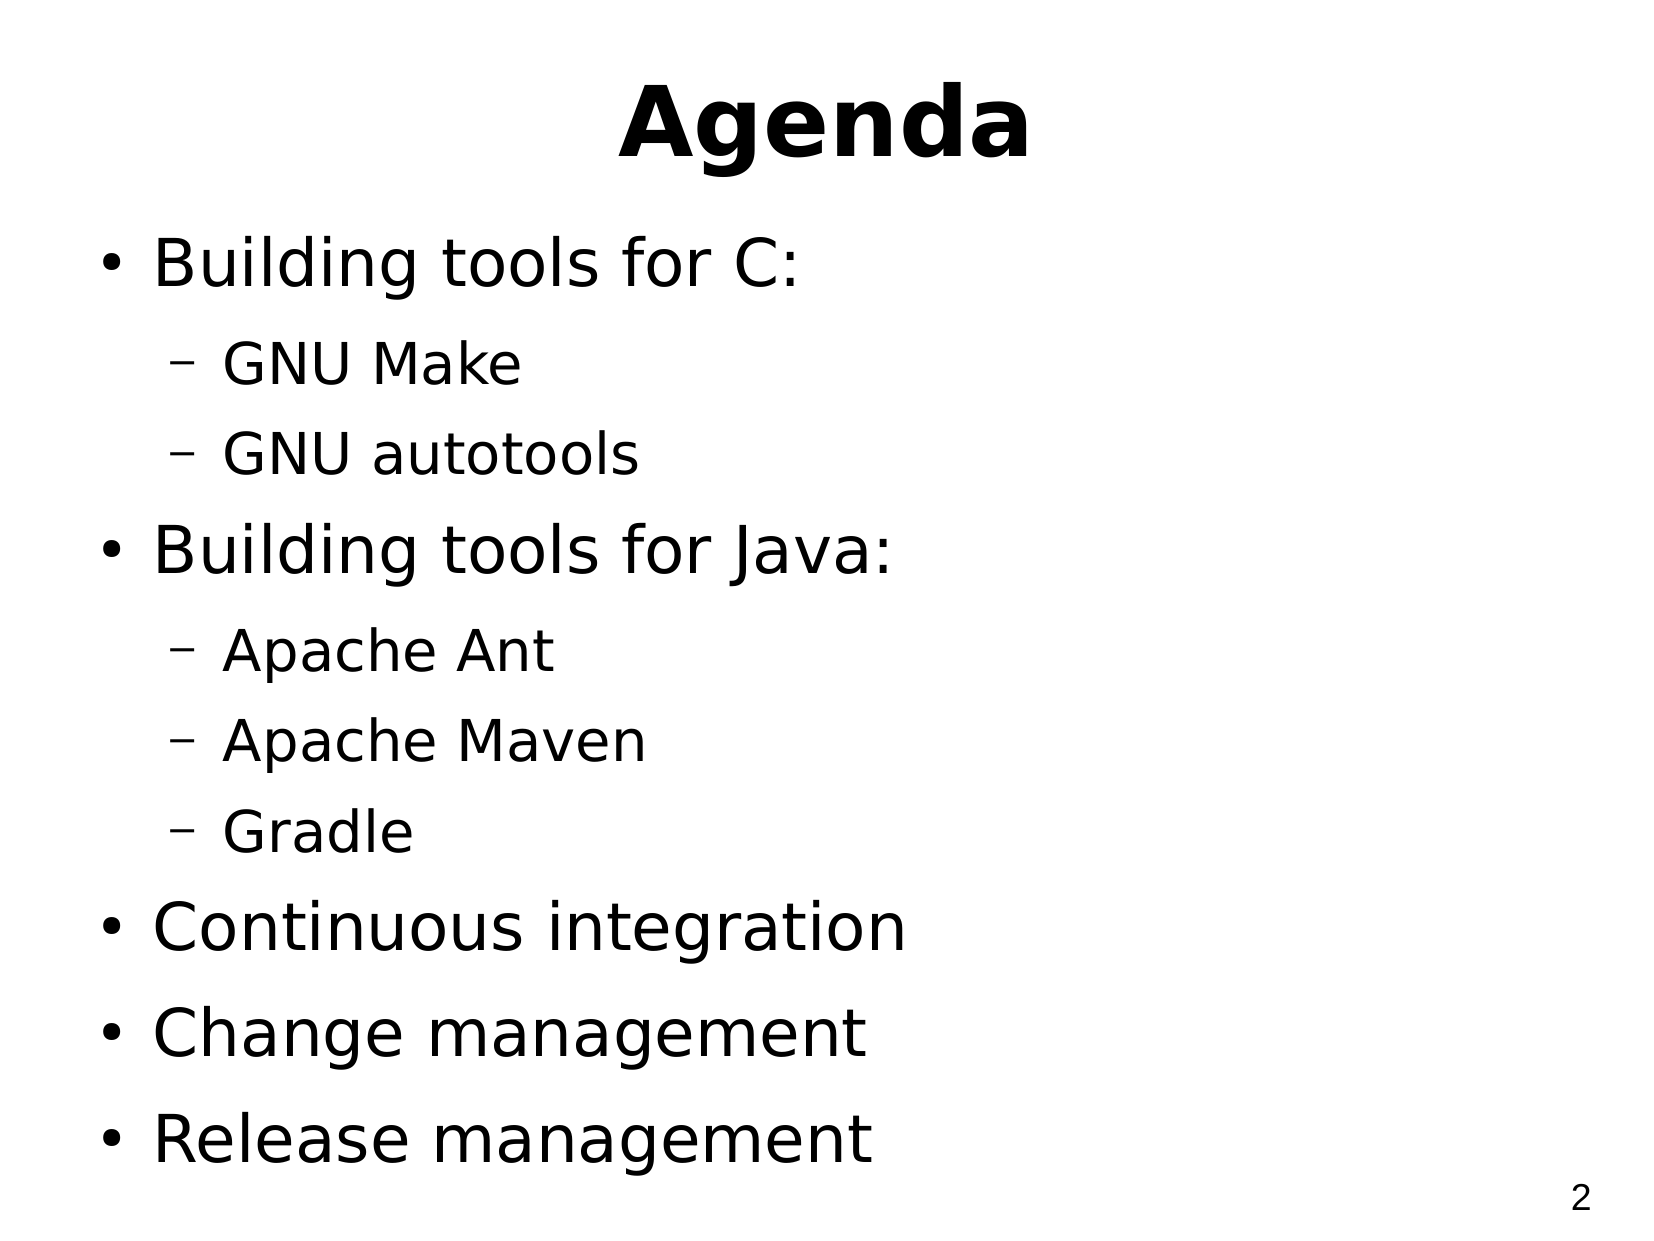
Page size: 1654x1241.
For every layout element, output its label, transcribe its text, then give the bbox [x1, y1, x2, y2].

list Building tools for C: GNU Make GNU autotools Building tools for Java: Apache Ant Apache Maven Gradle Continuous integration Change management Release management [82, 225, 1538, 1186]
title Agenda [82, 49, 1571, 196]
